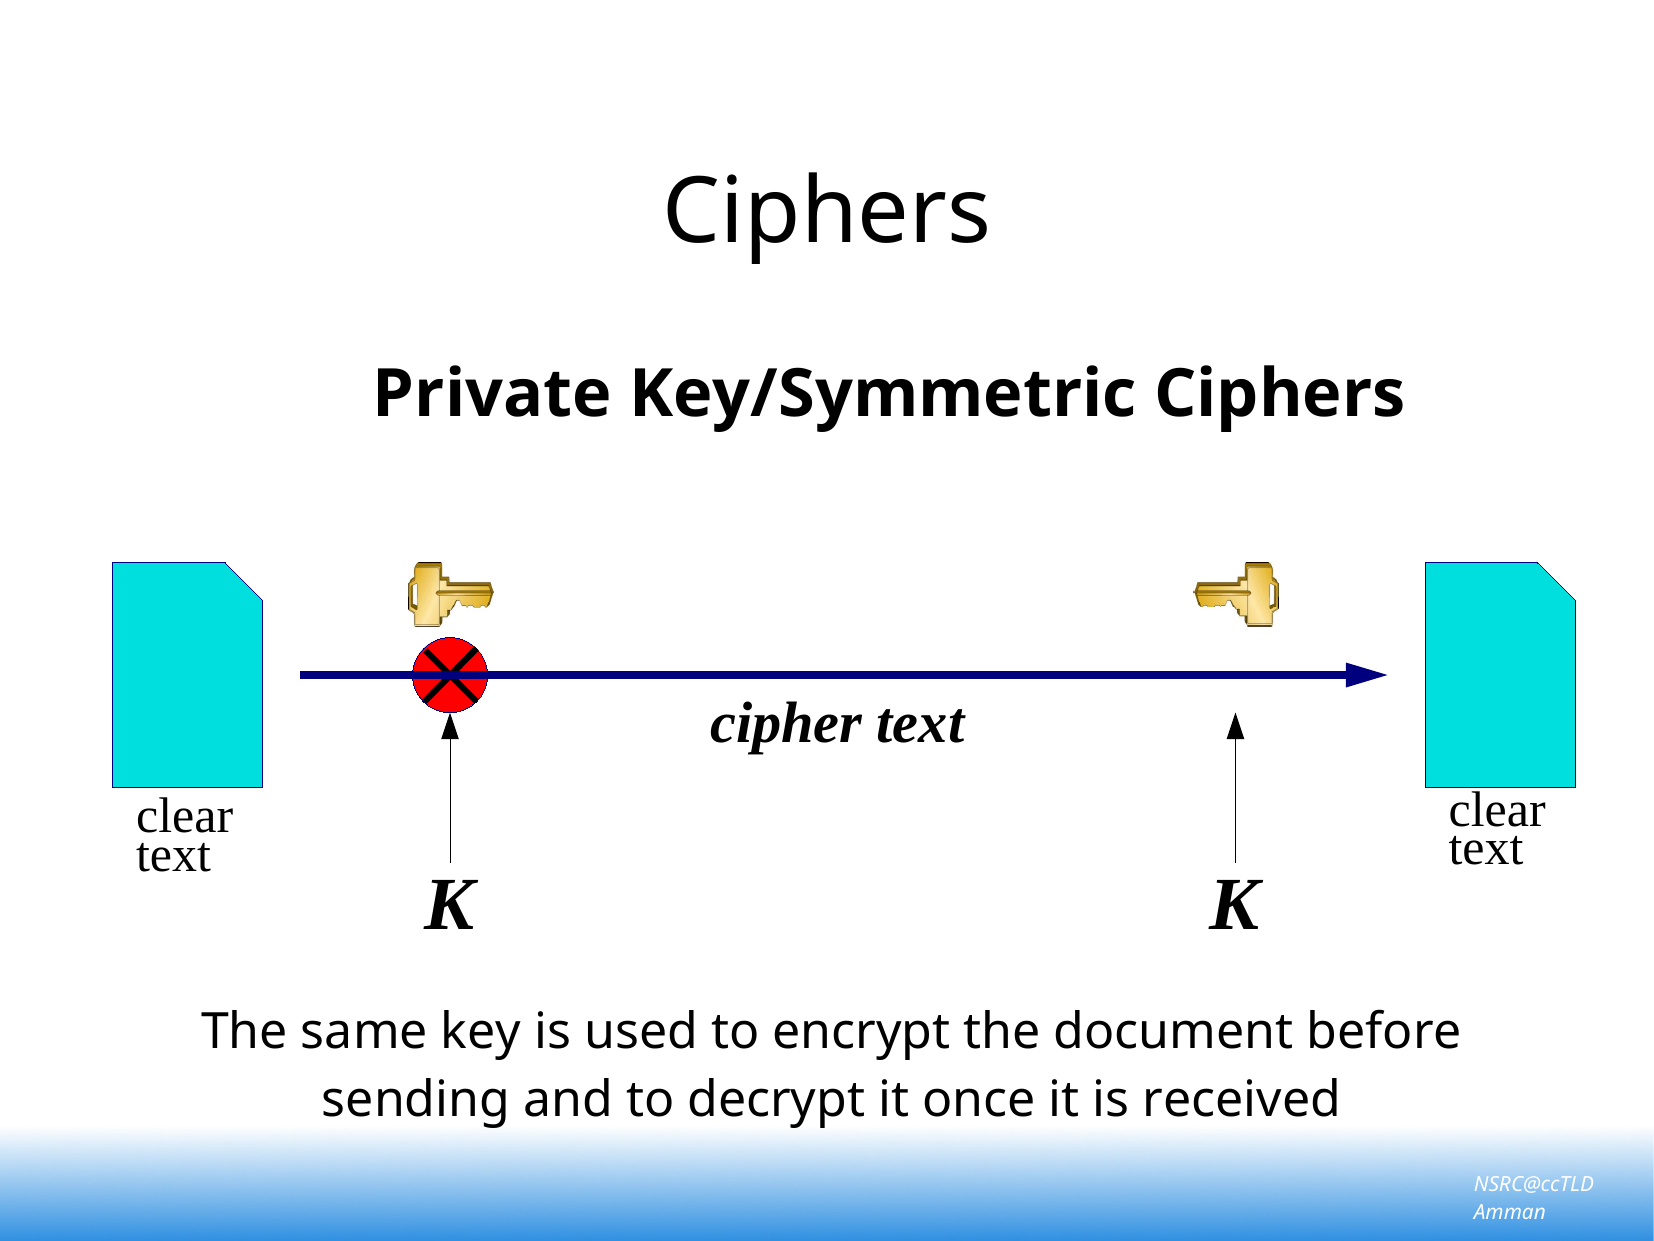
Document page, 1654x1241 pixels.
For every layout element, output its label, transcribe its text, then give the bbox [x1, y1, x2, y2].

picture [408, 562, 494, 627]
text_box K [424, 862, 500, 974]
list Private Key/Symmetric Ciphers [75, 344, 1613, 452]
text_box [412, 637, 474, 671]
text_box [426, 681, 474, 713]
text_box [412, 679, 441, 700]
text_box cipher text [710, 690, 973, 778]
text_box [460, 679, 488, 699]
text_box [460, 651, 488, 671]
text_box [112, 562, 263, 788]
picture [0, 1124, 1654, 1241]
text_box K [1209, 862, 1285, 974]
text_box clear text [136, 801, 269, 920]
title Ciphers [121, 102, 1534, 311]
text_box [1425, 562, 1576, 788]
text_box clear text [1448, 795, 1562, 914]
picture [1193, 562, 1279, 627]
text_box The same key is used to encrypt the document before sending and to decrypt it once it is received [100, 994, 1564, 1142]
